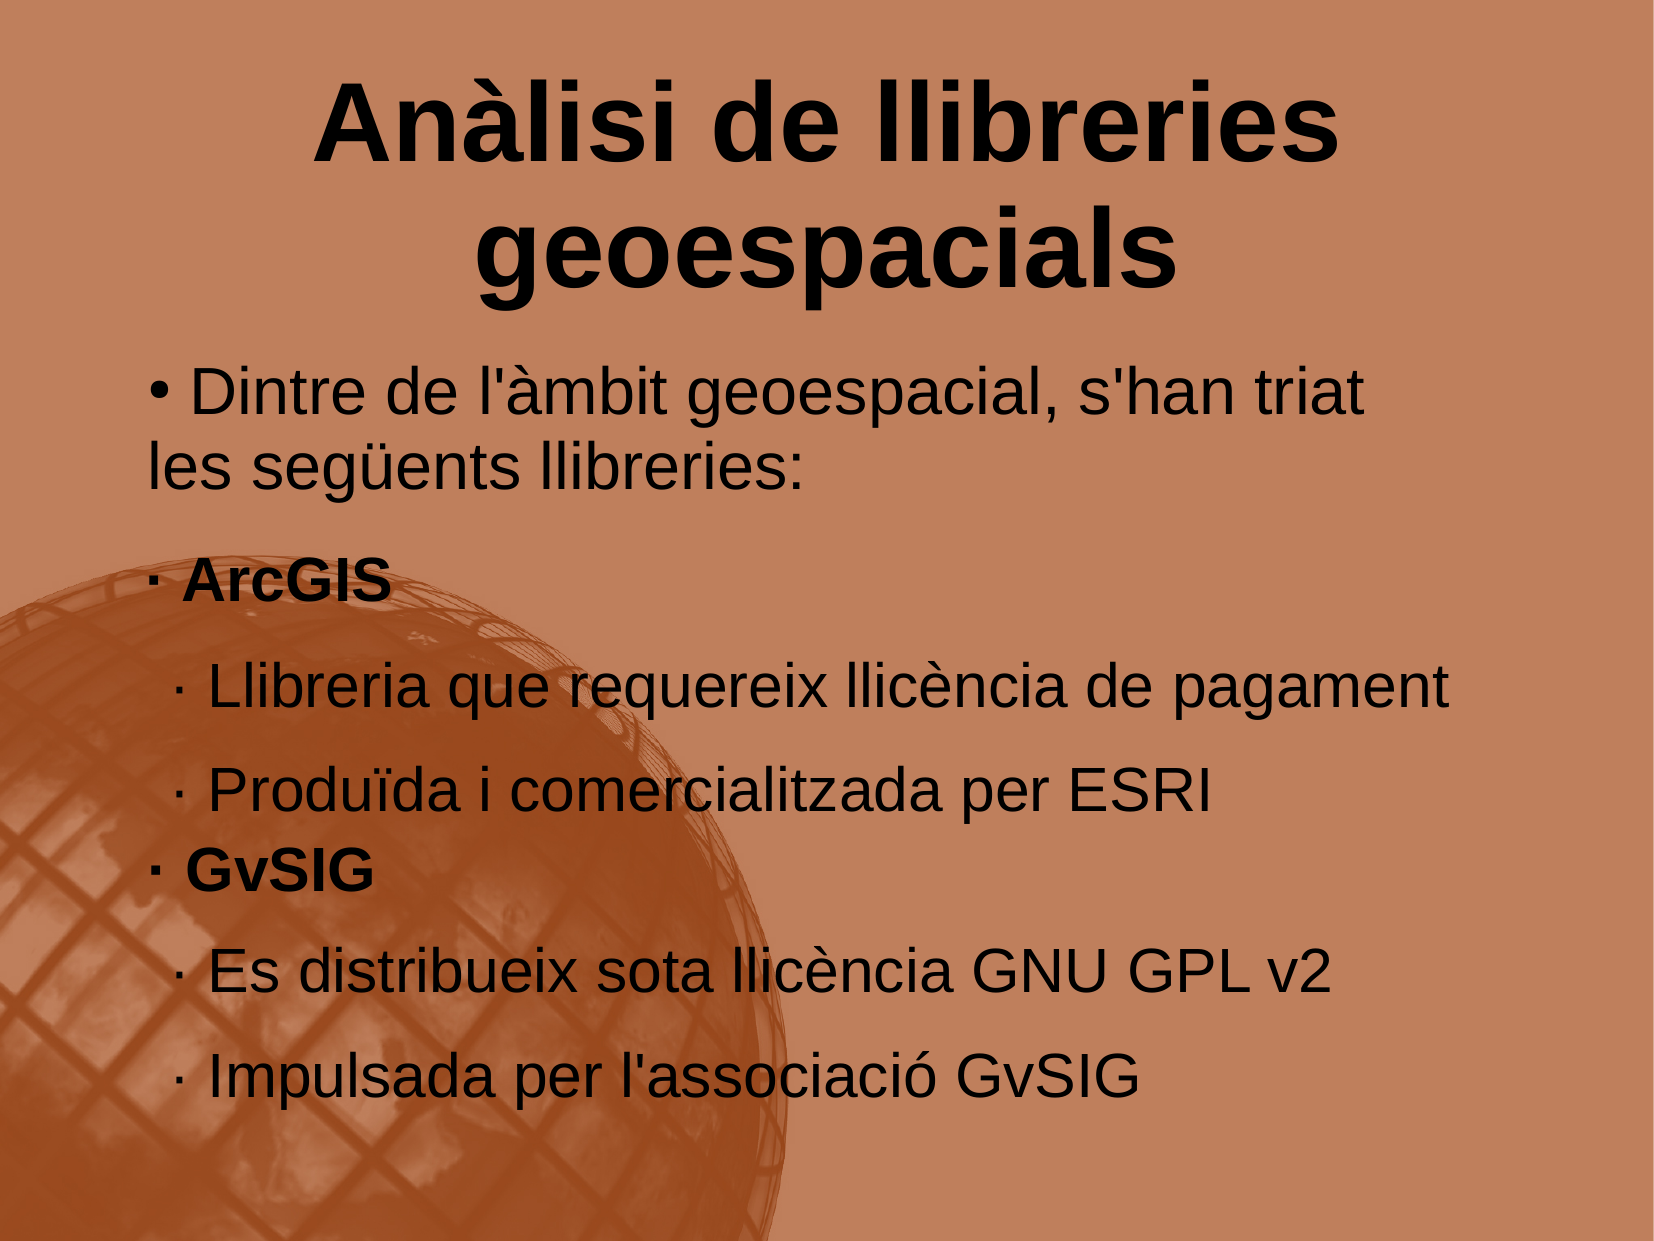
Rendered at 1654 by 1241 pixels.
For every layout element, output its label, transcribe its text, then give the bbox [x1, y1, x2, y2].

title Anàlisi de llibreries geoespacials [82, 60, 1571, 312]
picture [0, 0, 1654, 1241]
title · GvSIG [147, 825, 945, 914]
text_box Dintre de l'àmbit geoespacial, s'han triat les següents llibreries: [147, 354, 1388, 504]
text_box · Llibreria que requereix llicència de pagament · Produïda i comercialitzada per ESRI [147, 633, 1506, 808]
text_box · Es distribueix sota llicència GNU GPL v2 · Impulsada per l'associació GvSIG [147, 918, 1506, 1093]
title · ArcGIS [145, 535, 1062, 625]
